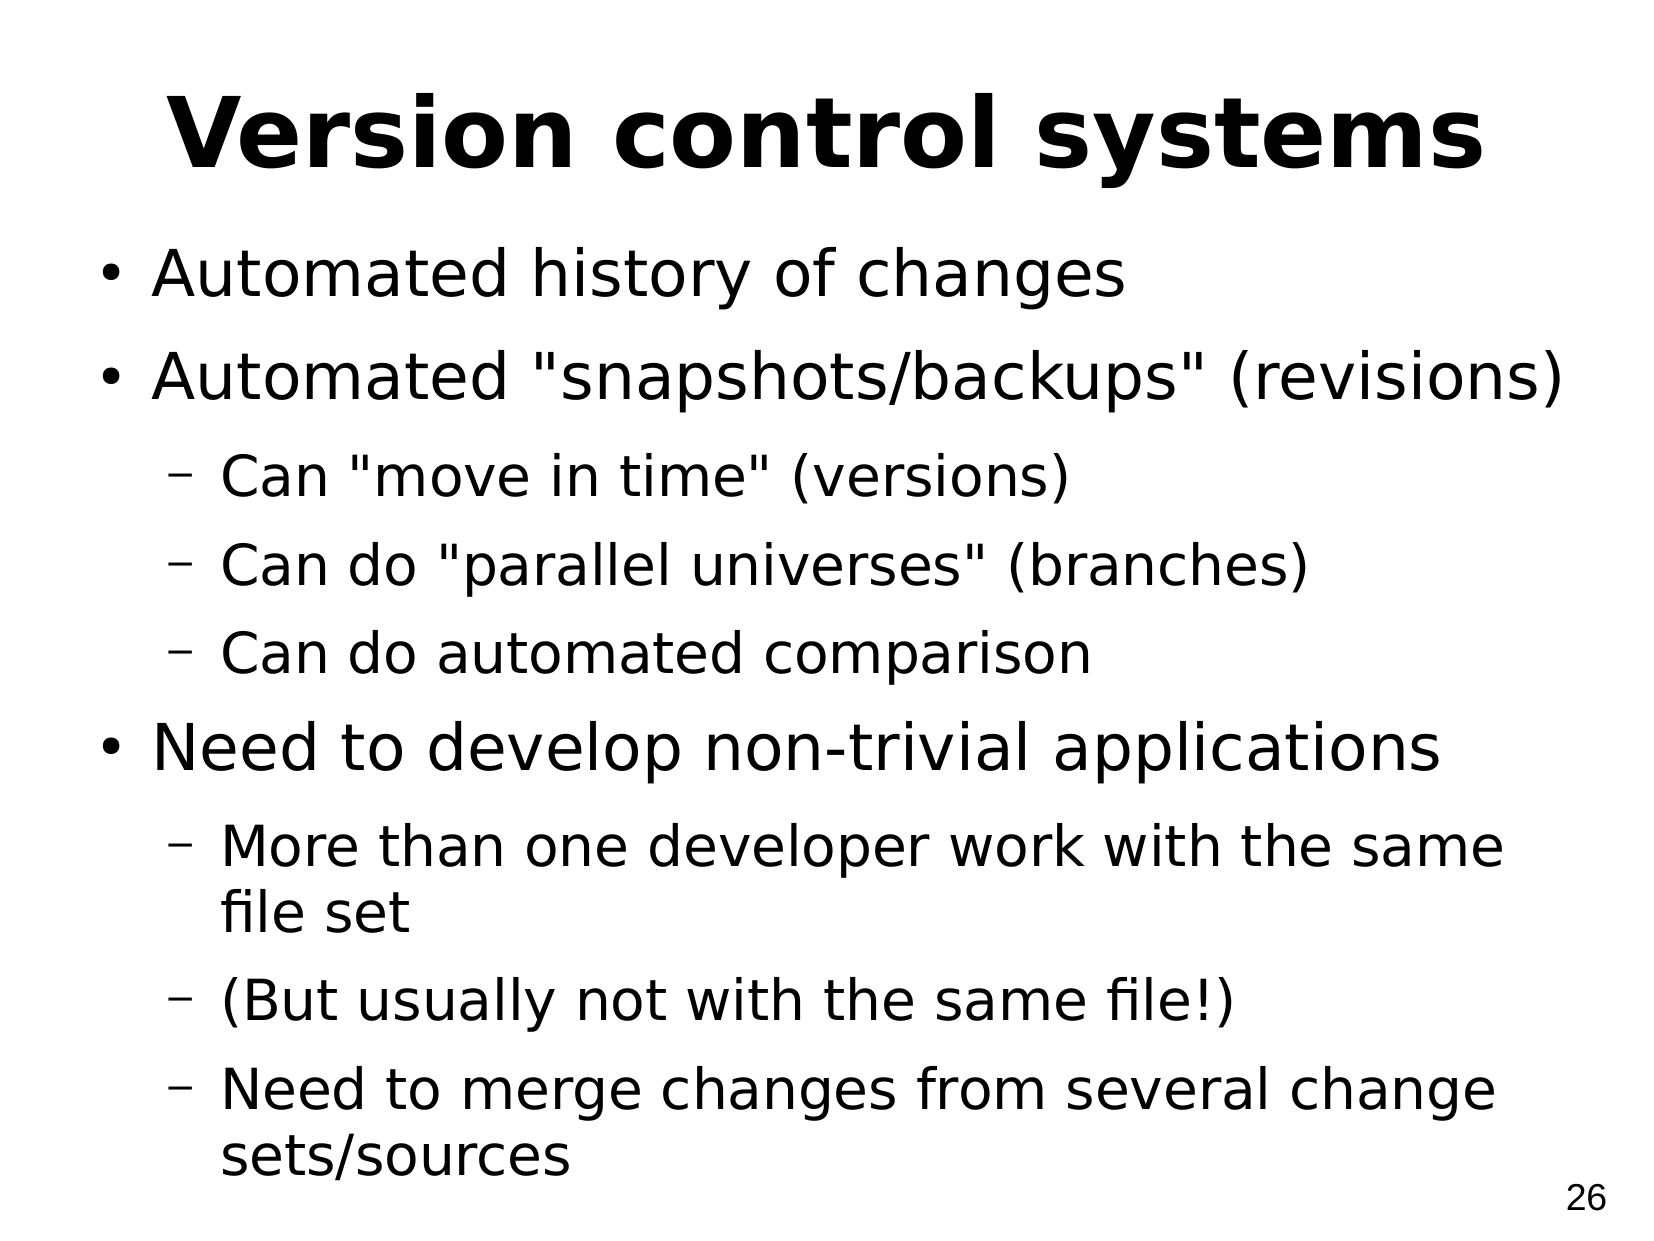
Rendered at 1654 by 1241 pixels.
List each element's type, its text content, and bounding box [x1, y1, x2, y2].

title Version control systems [82, 61, 1571, 207]
list Automated history of changes Automated "snapshots/backups" (revisions) Can "move in time" (versions) Can do "parallel universes" (branches) Can do automated comparison Need to develop non-trivial applications More than one developer work with the same file set (But usually not with the same file!) Need to merge changes from several change sets/sources [82, 236, 1571, 1205]
